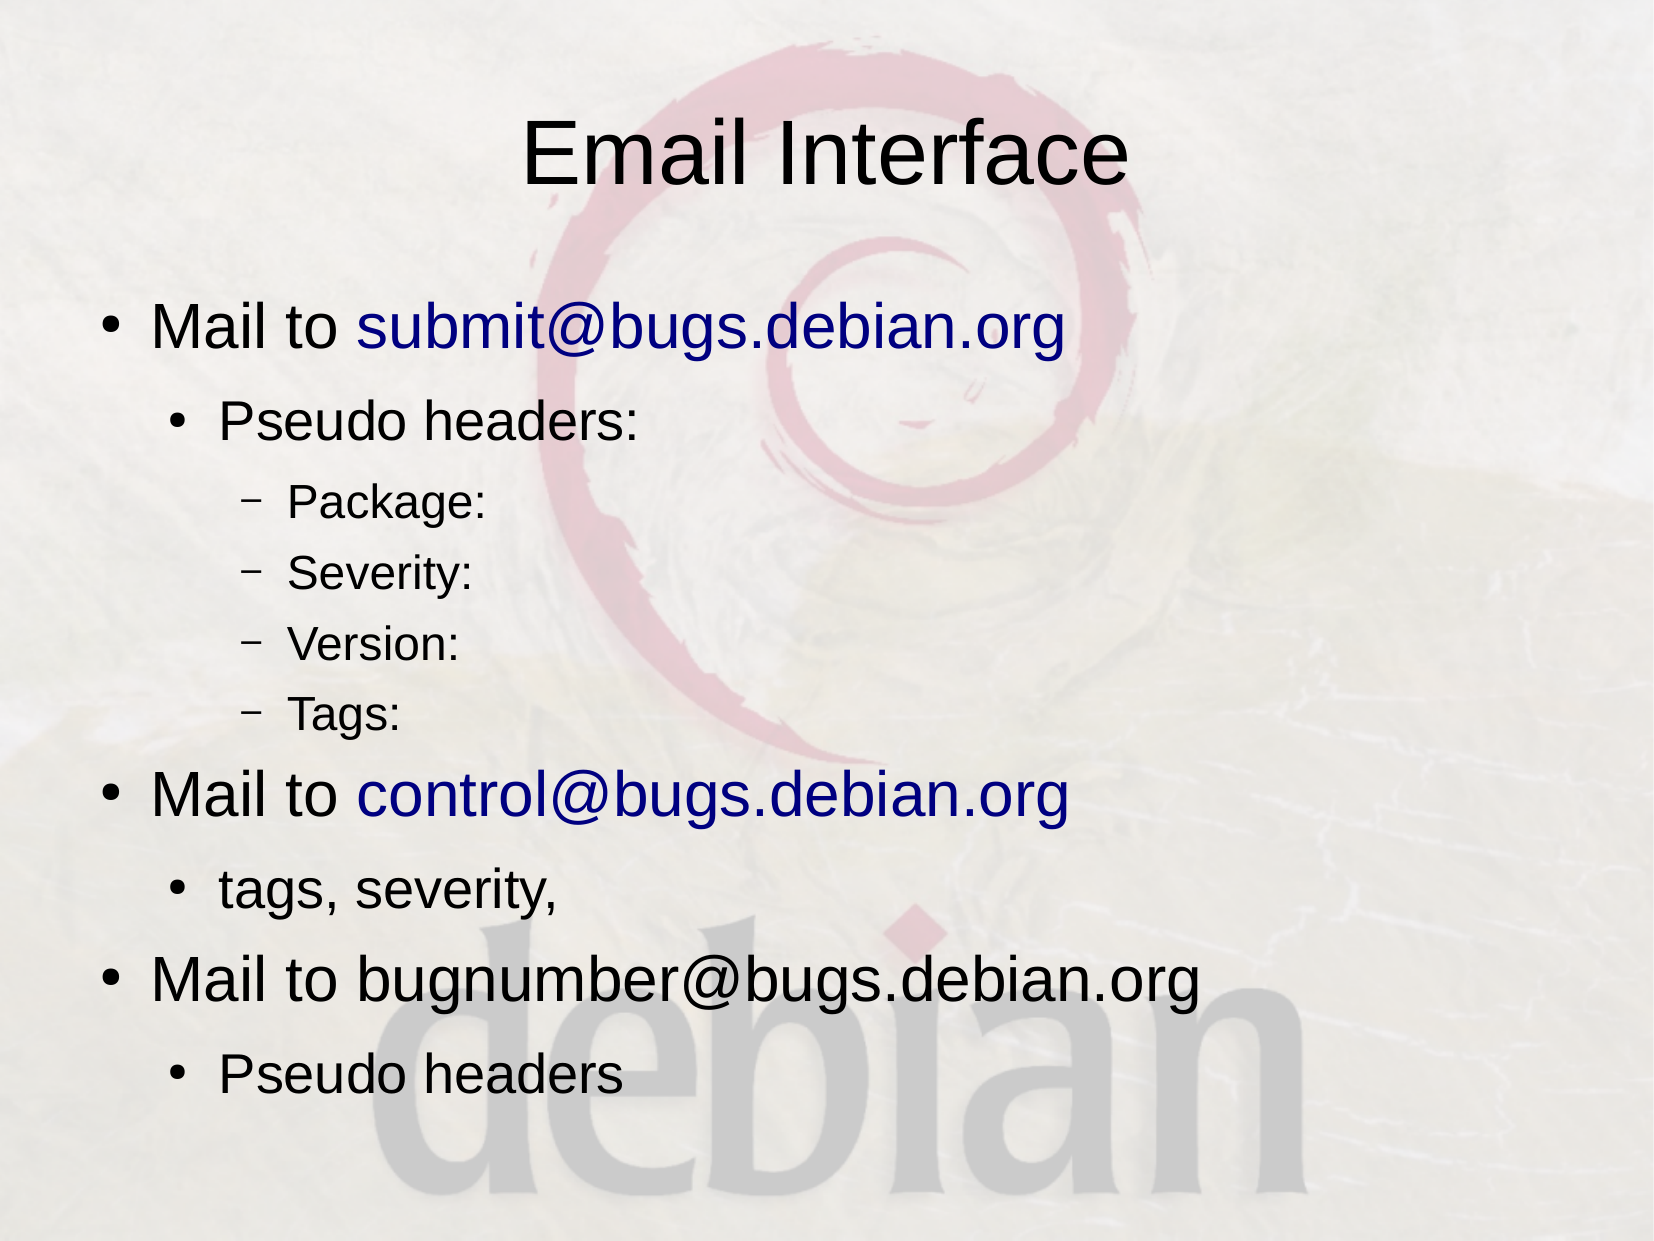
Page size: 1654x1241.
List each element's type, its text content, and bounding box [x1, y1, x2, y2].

picture [0, 0, 1654, 1241]
title Email Interface [82, 49, 1571, 257]
list Mail to submit@bugs.debian.org Pseudo headers: Package: Severity: Version: Tags: Mail to control@bugs.debian.org tags, severity, Mail to bugnumber@bugs.debian.org Pseudo headers [82, 290, 1571, 1109]
